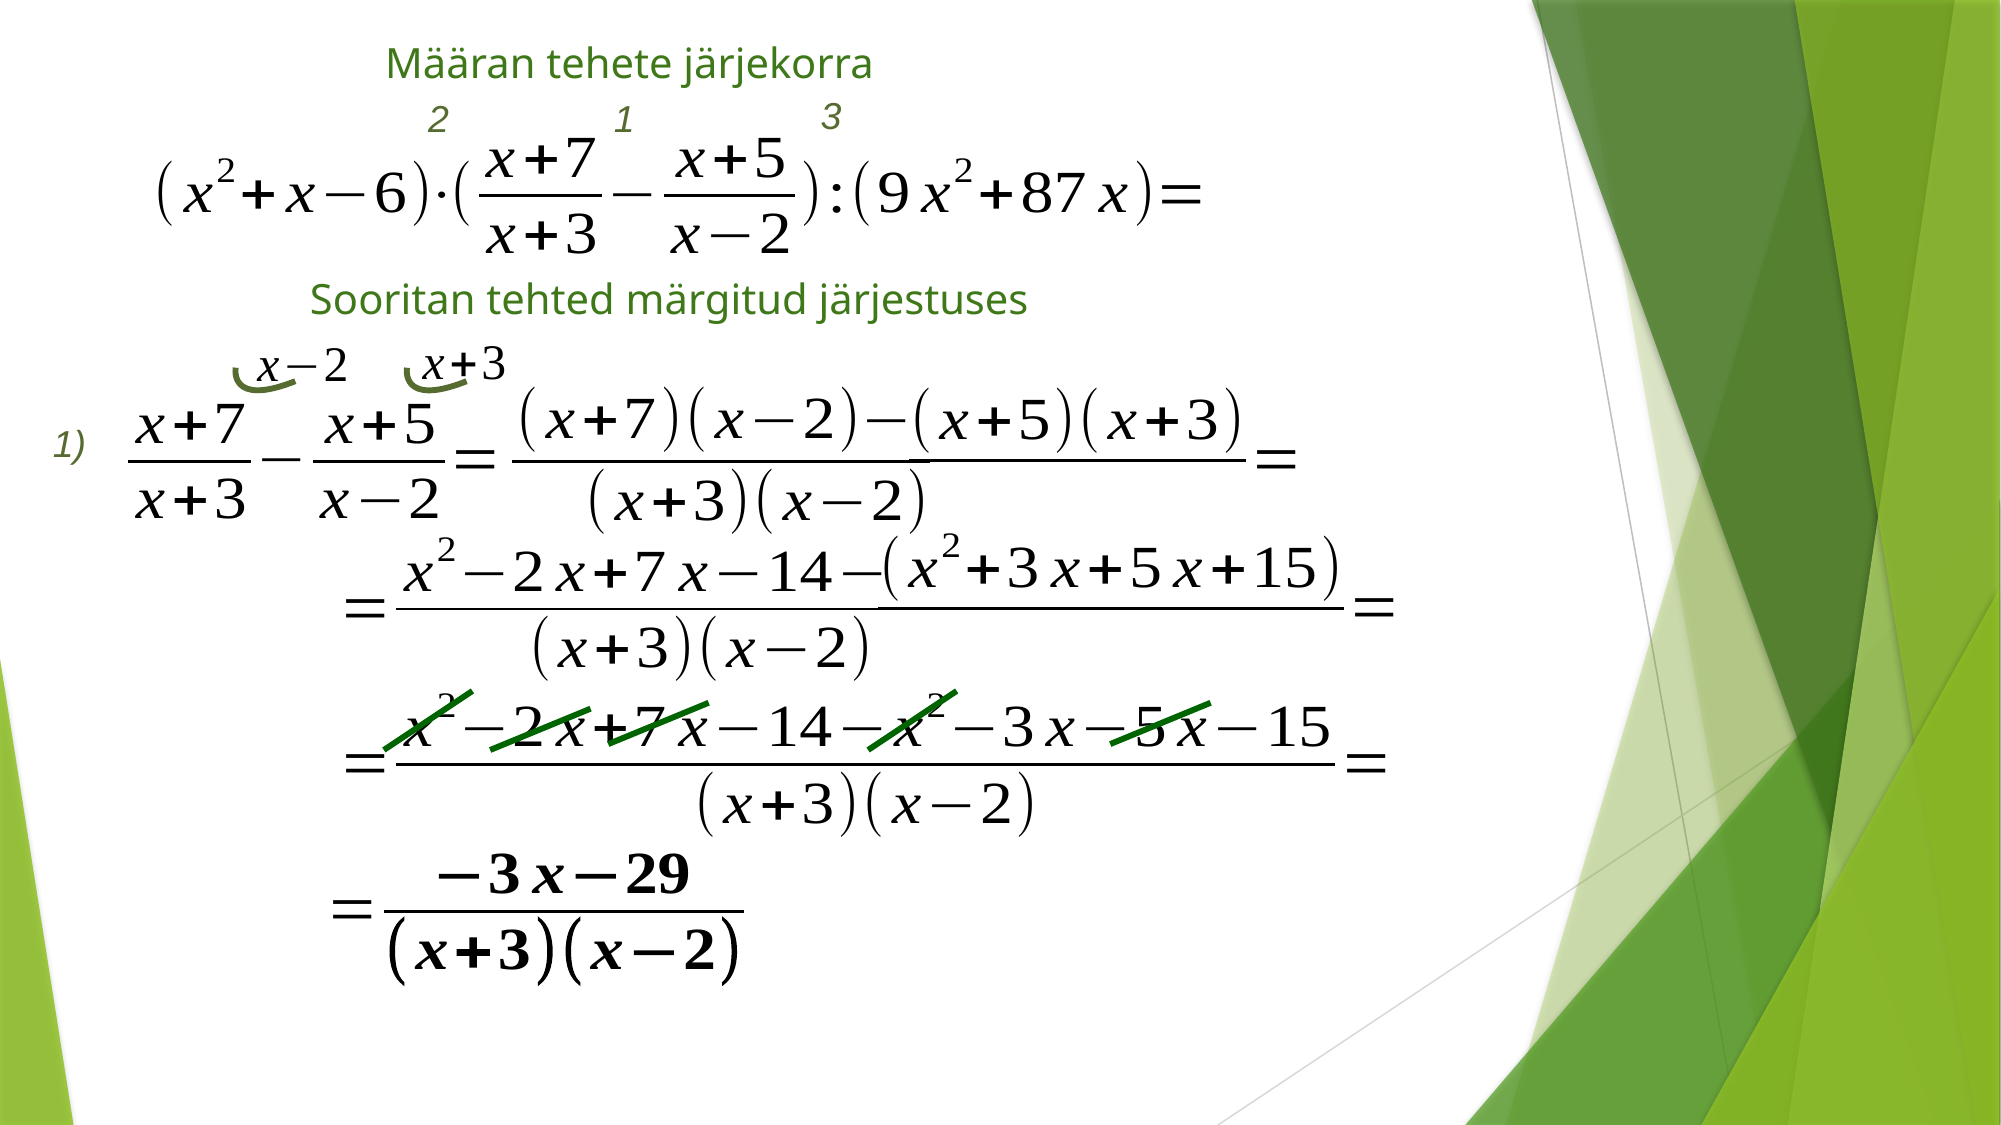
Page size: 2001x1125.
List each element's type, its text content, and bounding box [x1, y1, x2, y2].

text_box 3 [805, 95, 857, 146]
text_box Määran tehete järjekorra [370, 29, 916, 95]
text_box 1) [38, 415, 119, 515]
chart [118, 335, 1410, 987]
text_box 2 [413, 95, 464, 148]
text_box 1 [599, 95, 650, 148]
chart [147, 124, 1216, 266]
text_box Sooritan tehted märgitud järjestuses [295, 265, 1063, 331]
